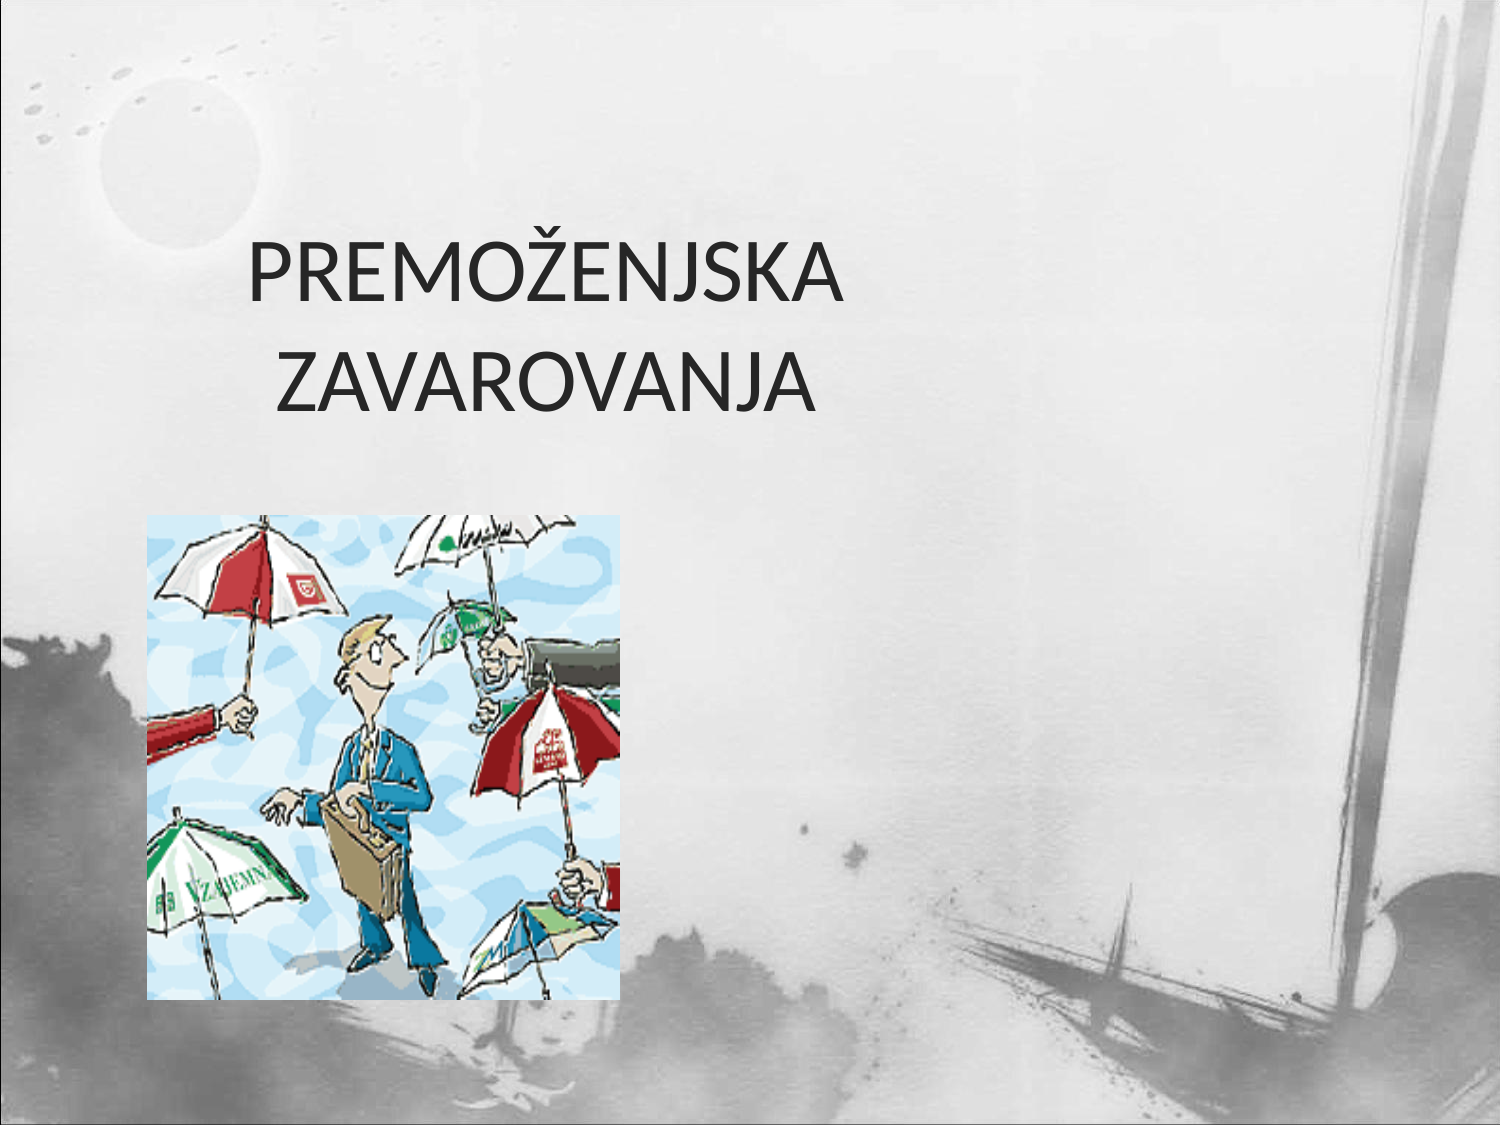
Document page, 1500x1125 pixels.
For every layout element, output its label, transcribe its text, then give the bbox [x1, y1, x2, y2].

picture [0, 0, 1500, 1125]
title PREMOŽENJSKA ZAVAROVANJA [0, 164, 1013, 475]
